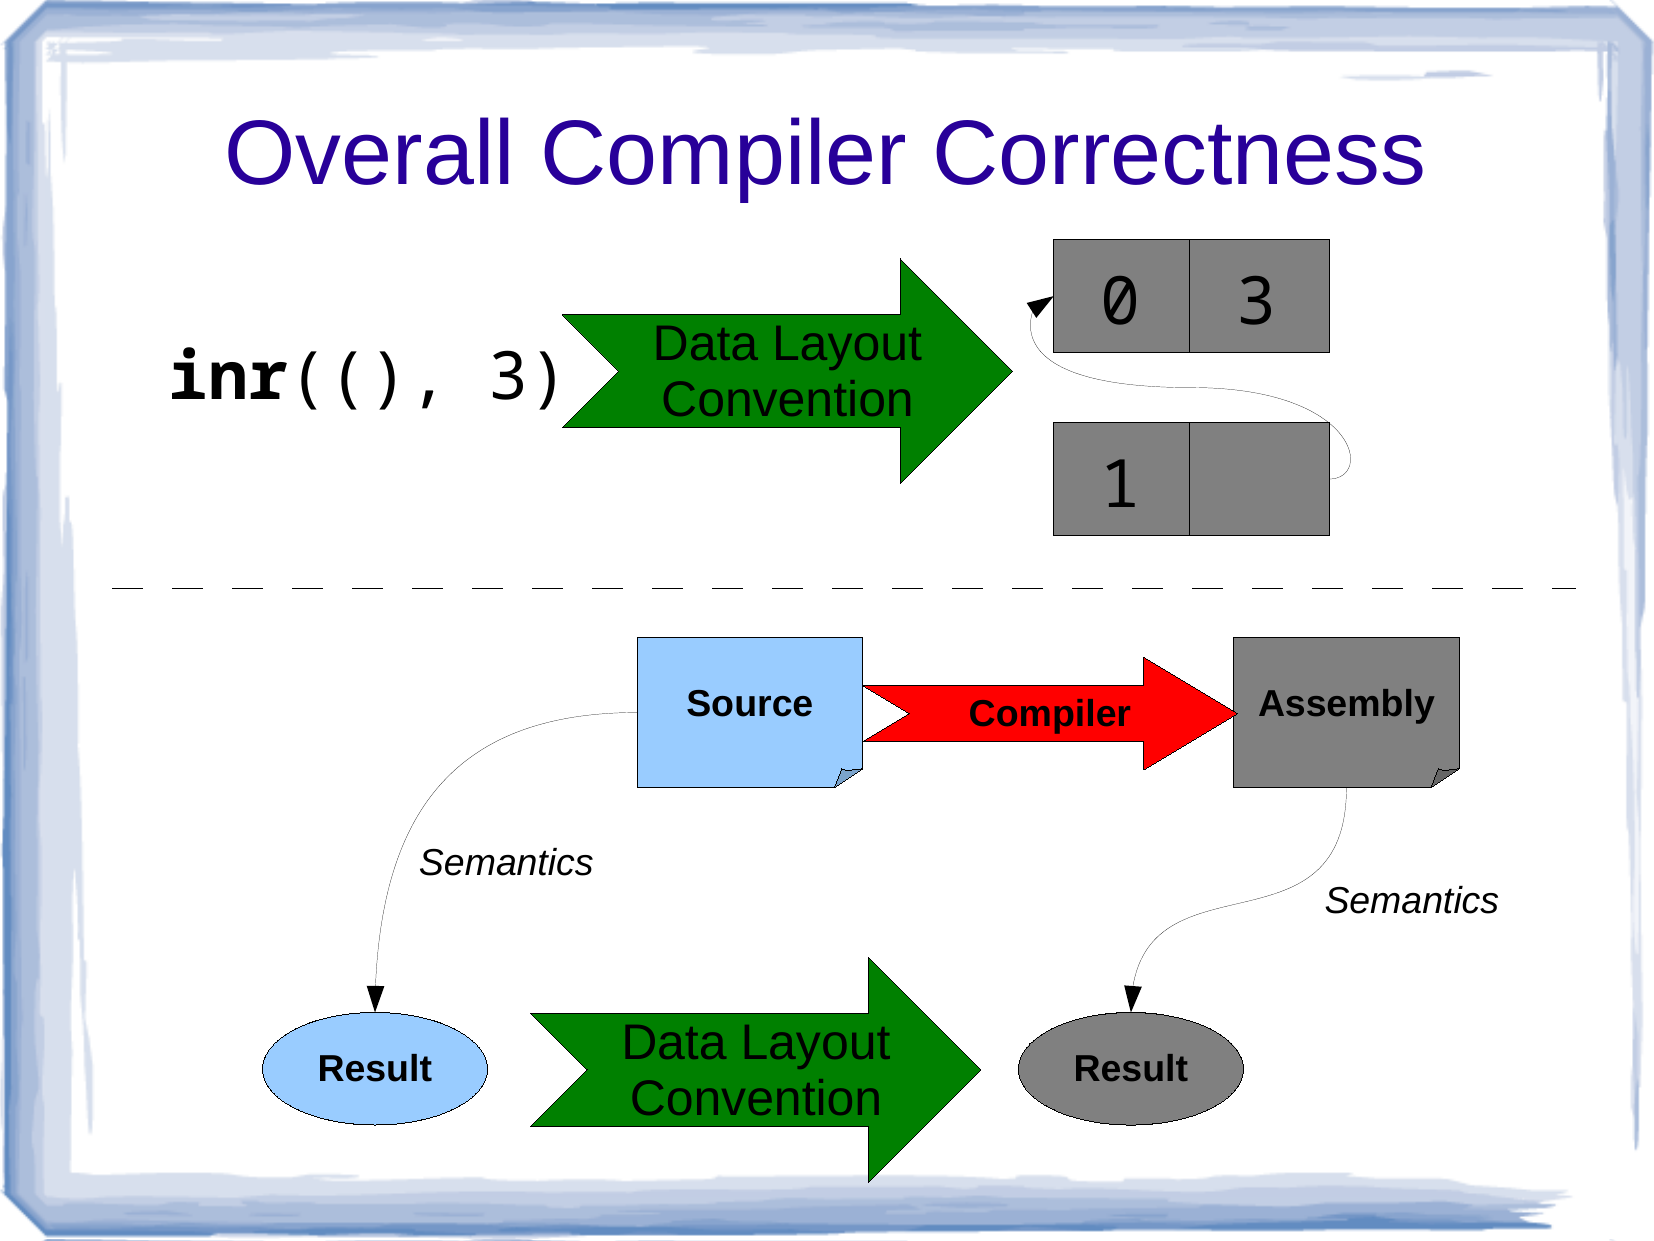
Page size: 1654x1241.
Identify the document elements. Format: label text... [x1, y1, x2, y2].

text_box [1053, 239, 1189, 353]
text_box 3 [1221, 245, 1297, 339]
picture [0, 0, 1654, 1241]
text_box Result [1018, 1012, 1244, 1126]
text_box Compiler [862, 657, 1238, 770]
text_box Assembly [1233, 637, 1460, 788]
text_box Data Layout Convention [562, 258, 1013, 484]
title Overall Compiler Correctness [82, 49, 1571, 257]
text_box inr((), 3) [153, 320, 604, 415]
text_box [1190, 239, 1330, 353]
text_box 0 [1085, 245, 1161, 339]
text_box 1 [1085, 428, 1161, 522]
text_box [1190, 422, 1330, 536]
text_box Source [637, 637, 863, 788]
text_box Result [262, 1012, 488, 1126]
text_box Data Layout Convention [530, 957, 981, 1183]
text_box [1053, 422, 1189, 536]
